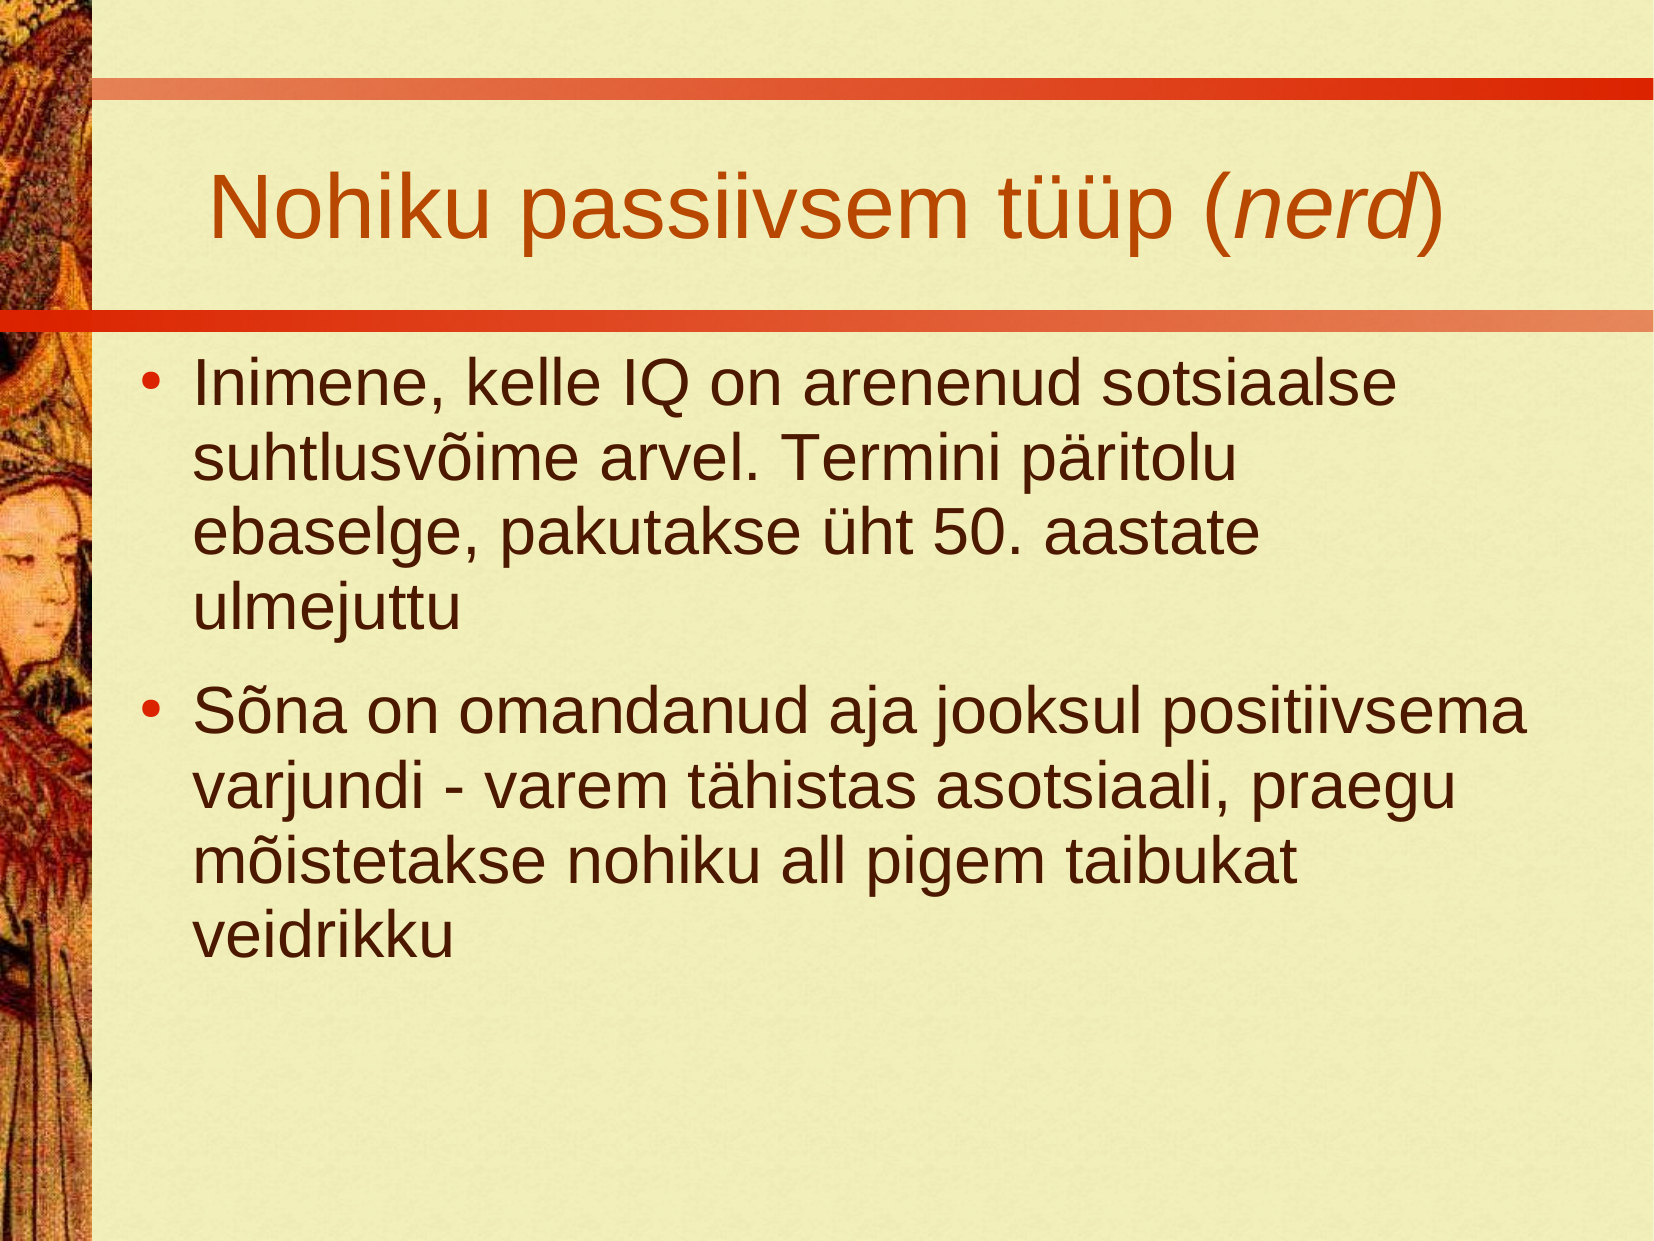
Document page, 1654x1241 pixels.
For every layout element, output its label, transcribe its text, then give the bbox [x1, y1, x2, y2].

picture [0, 0, 1654, 310]
list Inimene, kelle IQ on arenenud sotsiaalse suhtlusvõime arvel. Termini päritolu ebaselge, pakutakse üht 50. aastate ulmejuttu Sõna on omandanud aja jooksul positiivsema varjundi - varem tähistas asotsiaali, praegu mõistetakse nohiku all pigem taibukat veidrikku [121, 344, 1534, 1127]
picture [0, 332, 1654, 1241]
title Nohiku passiivsem tüüp (nerd) [121, 102, 1534, 311]
